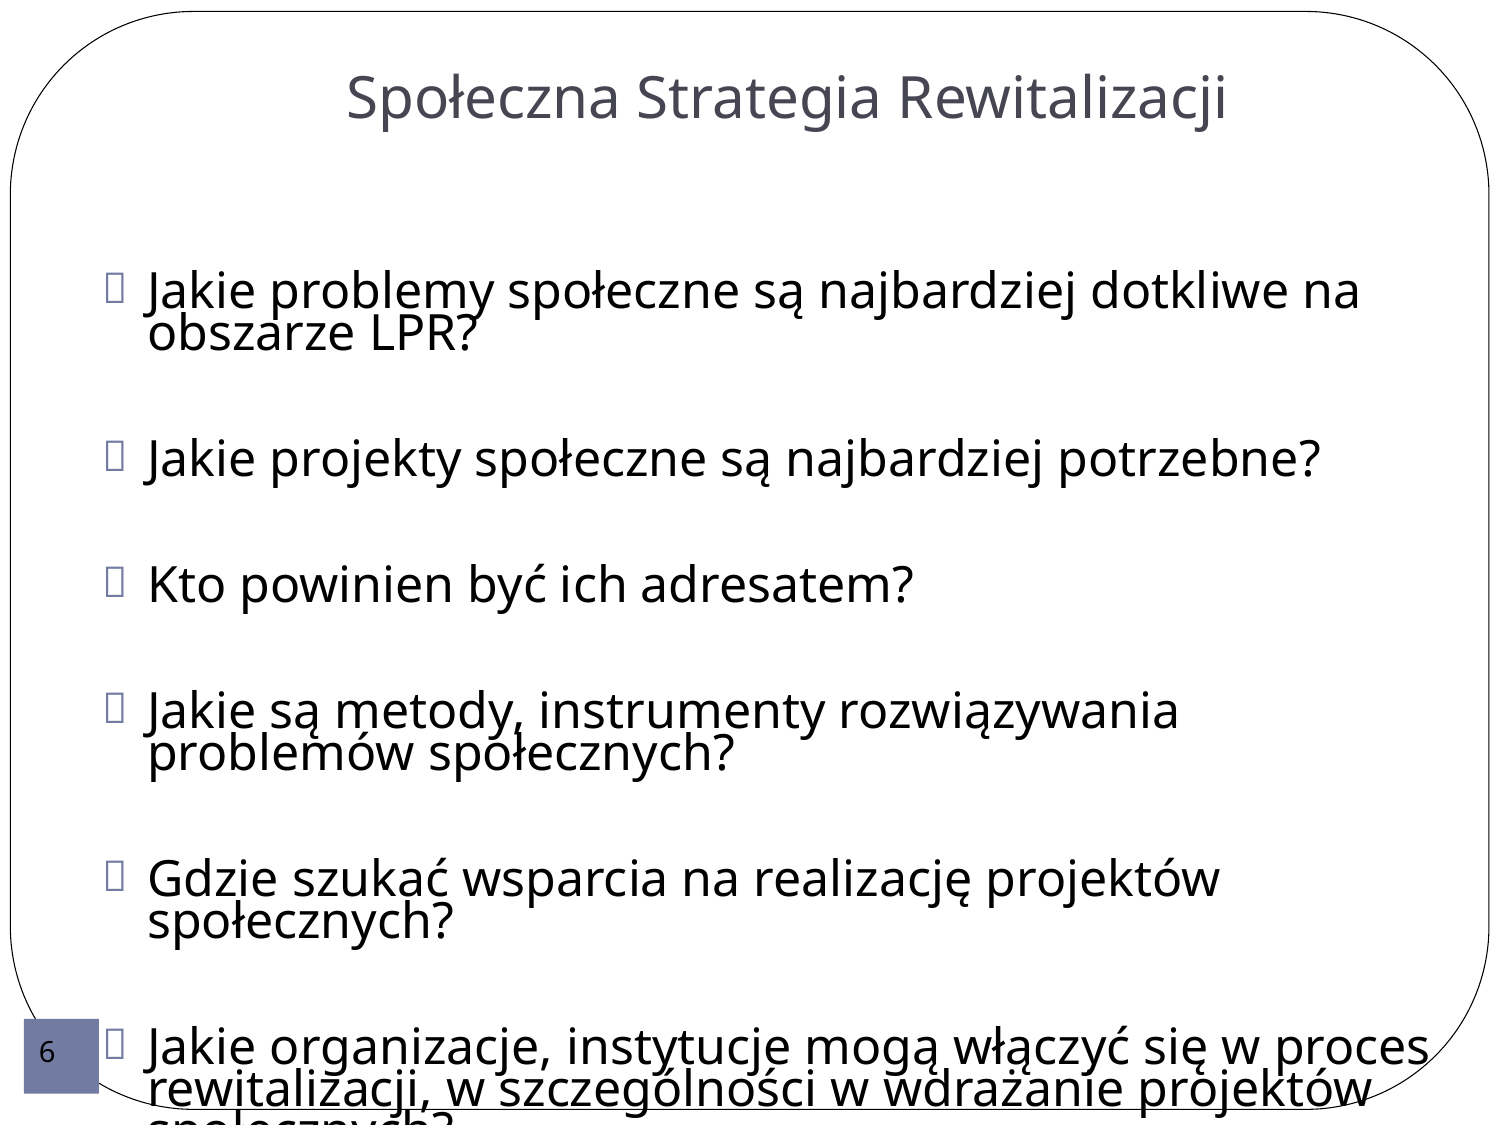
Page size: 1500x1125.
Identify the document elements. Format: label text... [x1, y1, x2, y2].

slide_number <numer> [23, 1018, 99, 1094]
list Jakie problemy społeczne są najbardziej dotkliwe na obszarze LPR? Jakie projekty społeczne są najbardziej potrzebne? Kto powinien być ich adresatem? Jakie są metody, instrumenty rozwiązywania problemów społecznych? Gdzie szukać wsparcia na realizację projektów społecznych? Jakie organizacje, instytucje mogą włączyć się w proces rewitalizacji, w szczególności w wdrażanie projektów społecznych? [87, 200, 1463, 1067]
title Społeczna Strategia Rewitalizacji [150, 45, 1425, 200]
